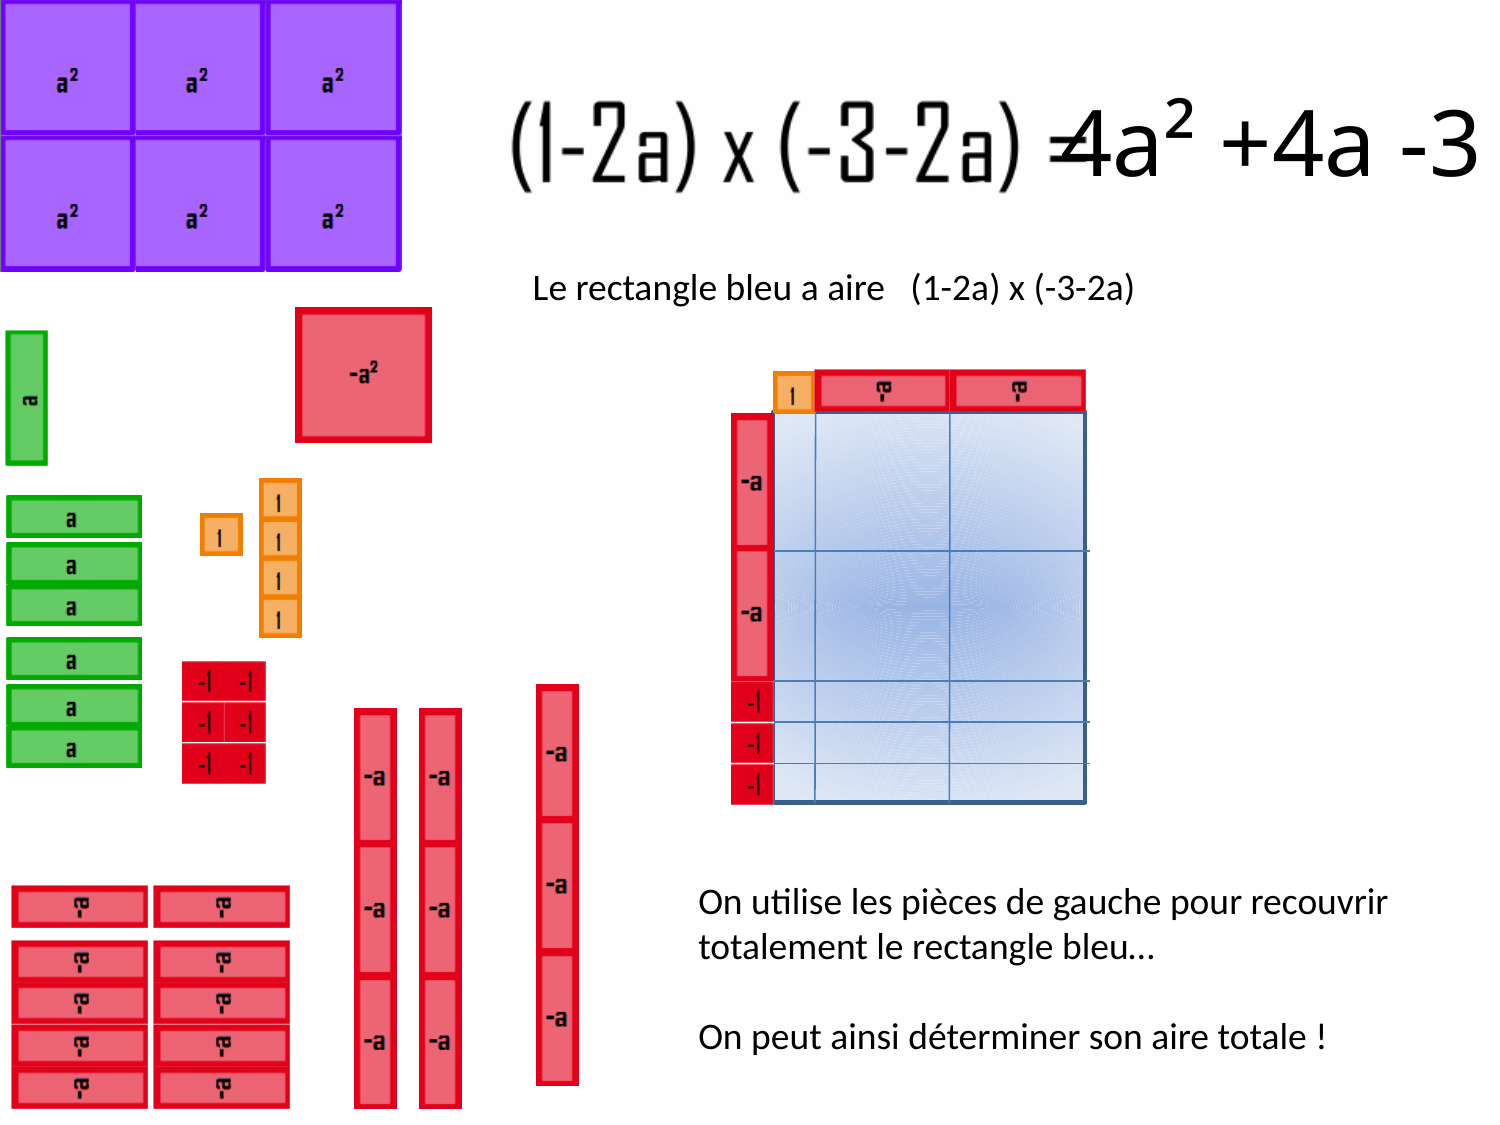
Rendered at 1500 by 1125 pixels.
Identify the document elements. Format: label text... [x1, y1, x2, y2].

text_box [816, 552, 948, 680]
text_box [774, 414, 814, 550]
picture [153, 885, 290, 928]
picture [295, 307, 432, 443]
text_box [774, 723, 814, 763]
picture [536, 684, 579, 1086]
text_box [816, 764, 948, 803]
picture [0, 0, 402, 272]
picture [182, 660, 266, 785]
picture [5, 495, 142, 538]
picture [11, 885, 148, 928]
picture [5, 330, 48, 467]
picture [259, 478, 302, 638]
picture [200, 513, 243, 556]
picture [5, 637, 142, 680]
text_box [951, 723, 1086, 763]
text_box Le rectangle bleu a aire (1-2a) x (-3-2a) [517, 255, 1151, 316]
text_box [951, 682, 1086, 721]
picture [354, 708, 397, 1110]
picture [731, 370, 1086, 806]
text_box [816, 412, 1086, 550]
text_box [774, 552, 814, 680]
picture [501, 54, 1098, 207]
picture [419, 708, 462, 1110]
picture [5, 542, 142, 626]
text_box [951, 764, 1086, 803]
picture [5, 684, 142, 768]
picture [11, 940, 148, 1109]
text_box [774, 682, 814, 721]
text_box [816, 682, 948, 721]
text_box [951, 552, 1086, 680]
text_box On utilise les pièces de gauche pour recouvrir totalement le rectangle bleu… On peut ainsi déterminer son aire totale ! [683, 869, 1413, 1065]
text_box [816, 723, 948, 763]
text_box 4a² +4a -3 [1045, 77, 1498, 203]
text_box [774, 764, 814, 803]
picture [153, 940, 290, 1109]
